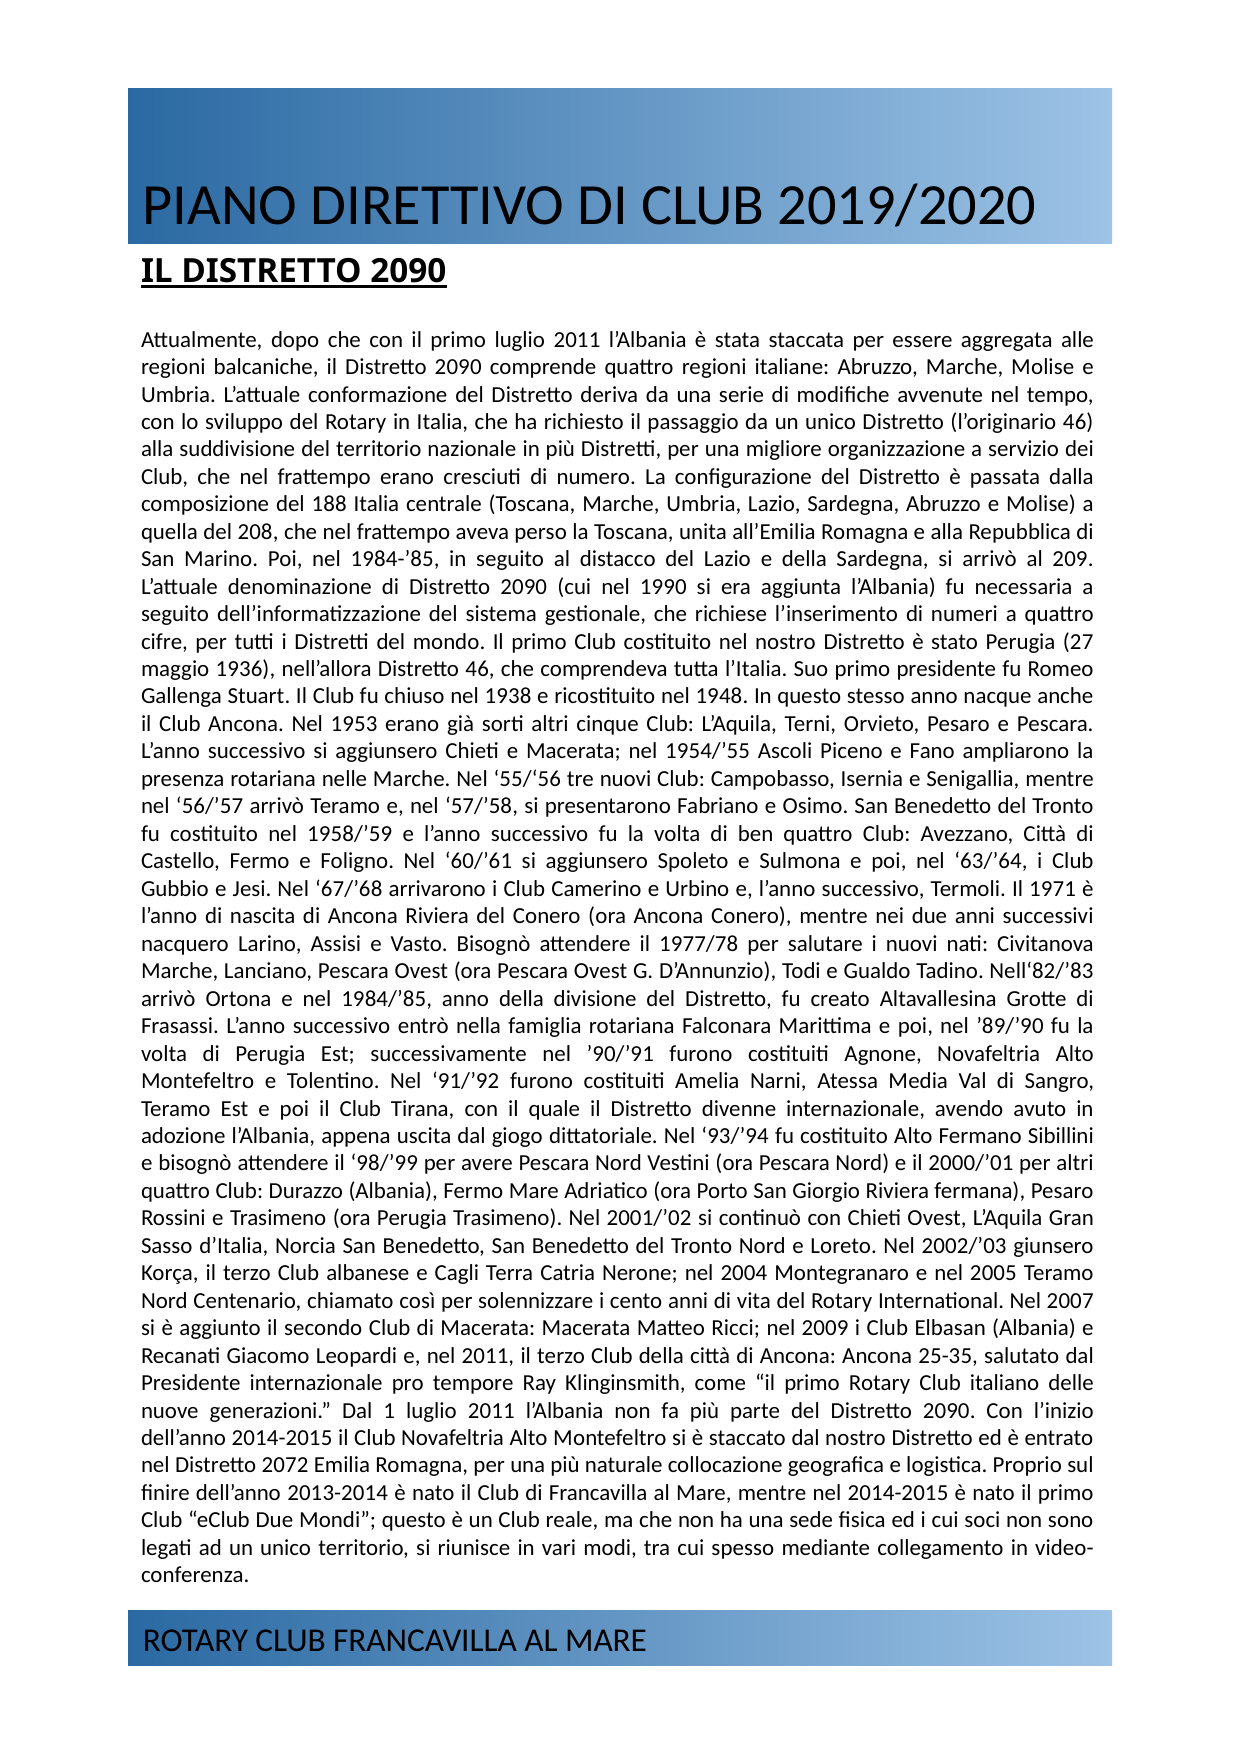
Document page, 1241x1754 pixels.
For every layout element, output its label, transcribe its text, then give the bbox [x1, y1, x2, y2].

text_box PIANO DIRETTIVO DI CLUB 2019/2020 [128, 88, 1113, 244]
text_box IL DISTRETTO 2090 Attualmente, dopo che con il primo luglio 2011 l’Albania è stata staccata per essere aggregata alle regioni balcaniche, il Distretto 2090 comprende quattro regioni italiane: Abruzzo, Marche, Molise e Umbria. L’attuale conformazione del Distretto deriva da una serie di modifiche avvenute nel tempo, con lo sviluppo del Rotary in Italia, che ha richiesto il passaggio da un unico Distretto (l’originario 46) alla suddivisione del territorio nazionale in più Distretti, per una migliore organizzazione a servizio dei Club, che nel frattempo erano cresciuti di numero. La configurazione del Distretto è passata dalla composizione del 188 Italia centrale (Toscana, Marche, Umbria, Lazio, Sardegna, Abruzzo e Molise) a quella del 208, che nel frattempo aveva perso la Toscana, unita all’Emilia Romagna e alla Repubblica di San Marino. Poi, nel 1984-’85, in seguito al distacco del Lazio e della Sardegna, si arrivò al 209. L’attuale denominazione di Distretto 2090 (cui nel 1990 si era aggiunta l’Albania) fu necessaria a seguito dell’informatizzazione del sistema gestionale, che richiese l’inserimento di numeri a quattro cifre, per tutti i Distretti del mondo. Il primo Club costituito nel nostro Distretto è stato Perugia (27 maggio 1936), nell’allora Distretto 46, che comprendeva tutta l’Italia. Suo primo presidente fu Romeo Gallenga Stuart. Il Club fu chiuso nel 1938 e ricostituito nel 1948. In questo stesso anno nacque anche il Club Ancona. Nel 1953 erano già sorti altri cinque Club: L’Aquila, Terni, Orvieto, Pesaro e Pescara. L’anno successivo si aggiunsero Chieti e Macerata; nel 1954/’55 Ascoli Piceno e Fano ampliarono la presenza rotariana nelle Marche. Nel ‘55/‘56 tre nuovi Club: Campobasso, Isernia e Senigallia, mentre nel ‘56/’57 arrivò Teramo e, nel ‘57/’58, si presentarono Fabriano e Osimo. San Benedetto del Tronto fu costituito nel 1958/’59 e l’anno successivo fu la volta di ben quattro Club: Avezzano, Città di Castello, Fermo e Foligno. Nel ‘60/’61 si aggiunsero Spoleto e Sulmona e poi, nel ‘63/’64, i Club Gubbio e Jesi. Nel ‘67/’68 arrivarono i Club Camerino e Urbino e, l’anno successivo, Termoli. Il 1971 è l’anno di nascita di Ancona Riviera del Conero (ora Ancona Conero), mentre nei due anni successivi nacquero Larino, Assisi e Vasto. Bisognò attendere il 1977/78 per salutare i nuovi nati: Civitanova Marche, Lanciano, Pescara Ovest (ora Pescara Ovest G. D’Annunzio), Todi e Gualdo Tadino. Nell‘82/’83 arrivò Ortona e nel 1984/’85, anno della divisione del Distretto, fu creato Altavallesina Grotte di Frasassi. L’anno successivo entrò nella famiglia rotariana Falconara Marittima e poi, nel ’89/’90 fu la volta di Perugia Est; successivamente nel ’90/’91 furono costituiti Agnone, Novafeltria Alto Montefeltro e Tolentino. Nel ‘91/’92 furono costituiti Amelia Narni, Atessa Media Val di Sangro, Teramo Est e poi il Club Tirana, con il quale il Distretto divenne internazionale, avendo avuto in adozione l’Albania, appena uscita dal giogo dittatoriale. Nel ‘93/’94 fu costituito Alto Fermano Sibillini e bisognò attendere il ‘98/’99 per avere Pescara Nord Vestini (ora Pescara Nord) e il 2000/’01 per altri quattro Club: Durazzo (Albania), Fermo Mare Adriatico (ora Porto San Giorgio Riviera fermana), Pesaro Rossini e Trasimeno (ora Perugia Trasimeno). Nel 2001/’02 si continuò con Chieti Ovest, L’Aquila Gran Sasso d’Italia, Norcia San Benedetto, San Benedetto del Tronto Nord e Loreto. Nel 2002/’03 giunsero Korça, il terzo Club albanese e Cagli Terra Catria Nerone; nel 2004 Montegranaro e nel 2005 Teramo Nord Centenario, chiamato così per solennizzare i cento anni di vita del Rotary International. Nel 2007 si è aggiunto il secondo Club di Macerata: Macerata Matteo Ricci; nel 2009 i Club Elbasan (Albania) e Recanati Giacomo Leopardi e, nel 2011, il terzo Club della città di Ancona: Ancona 25-35, salutato dal Presidente internazionale pro tempore Ray Klinginsmith, come “il primo Rotary Club italiano delle nuove generazioni.” Dal 1 luglio 2011 l’Albania non fa più parte del Distretto 2090. Con l’inizio dell’anno 2014-2015 il Club Novafeltria Alto Montefeltro si è staccato dal nostro Distretto ed è entrato nel Distretto 2072 Emilia Romagna, per una più naturale collocazione geografica e logistica. Proprio sul finire dell’anno 2013-2014 è nato il Club di Francavilla al Mare, mentre nel 2014-2015 è nato il primo Club “eClub Due Mondi”; questo è un Club reale, ma che non ha una sede fisica ed i cui soci non sono legati ad un unico territorio, si riunisce in vari modi, tra cui spesso mediante collegamento in video-conferenza. [126, 241, 1111, 1678]
